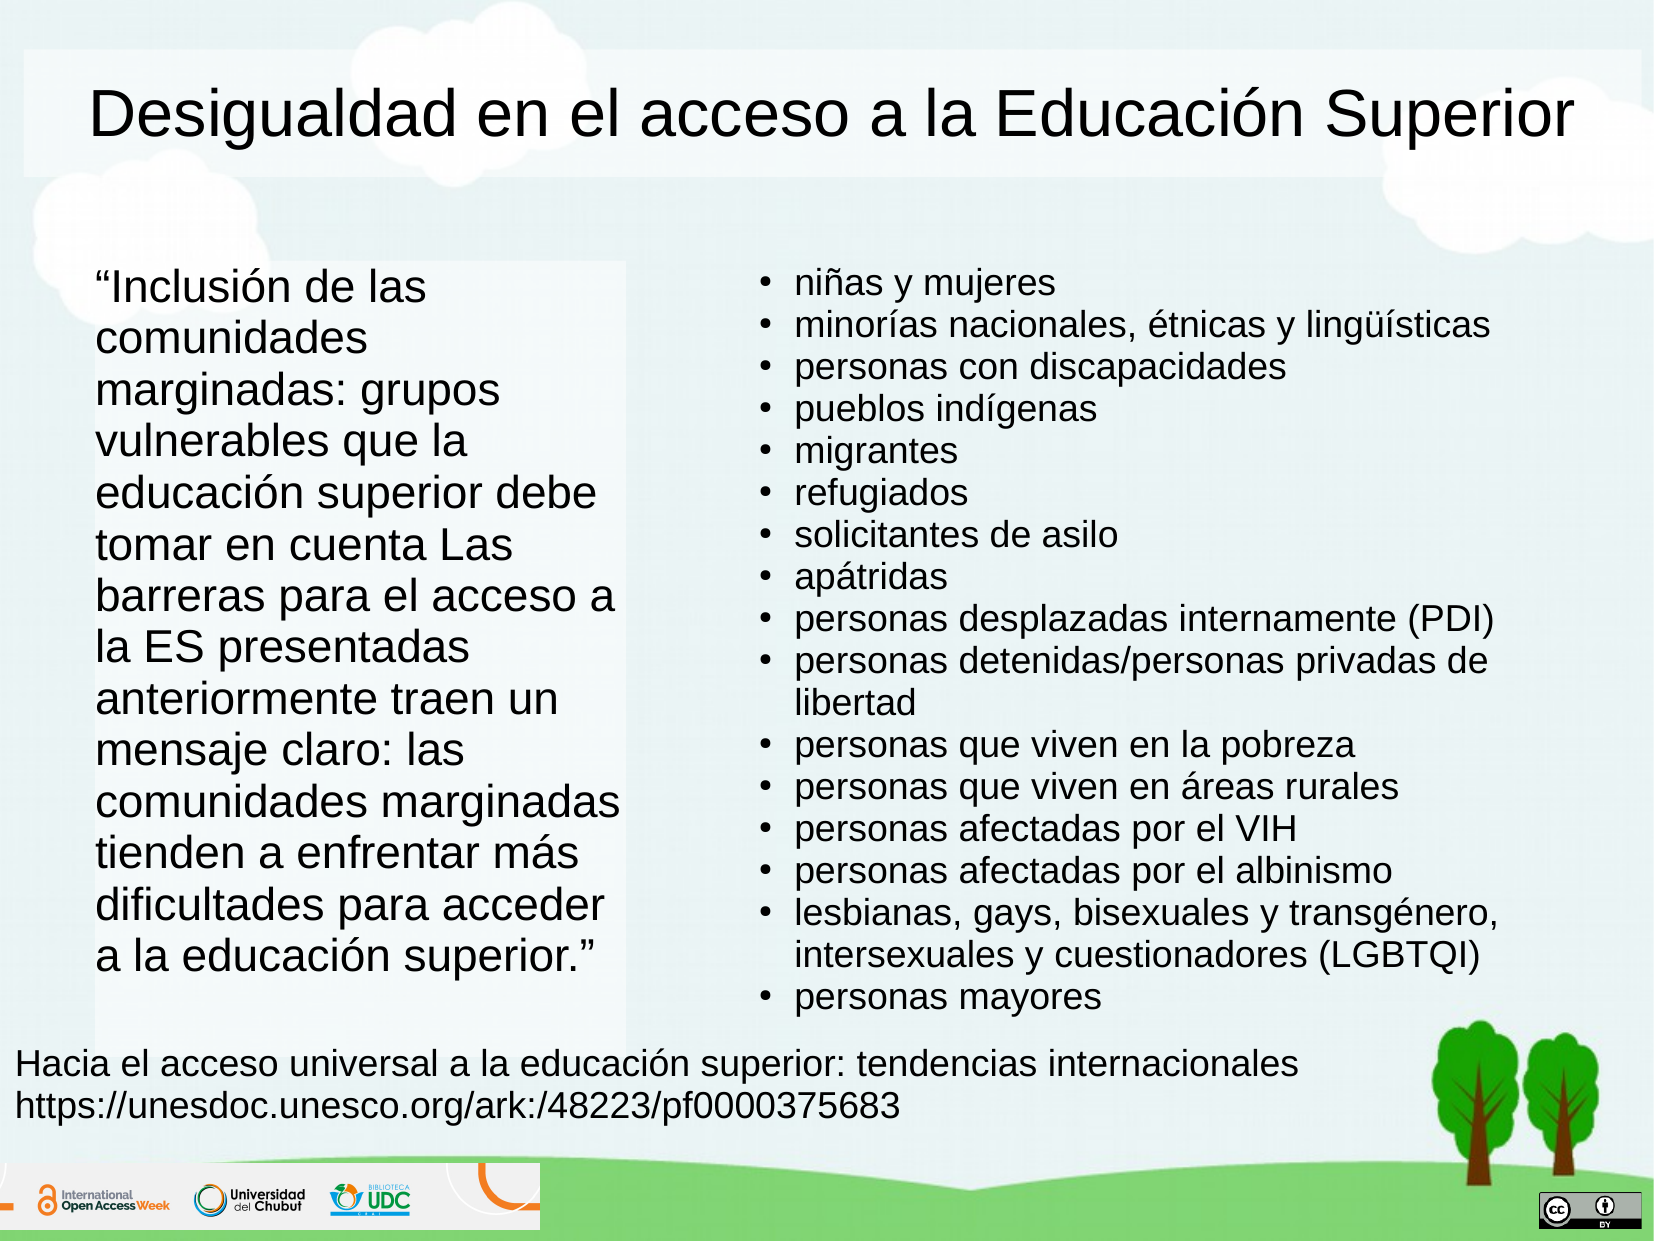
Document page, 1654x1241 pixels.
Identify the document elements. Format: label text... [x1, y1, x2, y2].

text_box Hacia el acceso universal a la educación superior: tendencias internacionales https://unesdoc.unesco.org/ark:/48223/pf0000375683 [0, 1035, 1593, 1134]
picture [0, 0, 1654, 1241]
text_box niñas y mujeres minorías nacionales, étnicas y lingüísticas personas con discapacidades pueblos indígenas migrantes refugiados solicitantes de asilo apátridas personas desplazadas internamente (PDI) personas detenidas/personas privadas de libertad personas que viven en la pobreza personas que viven en áreas rurales personas afectadas por el VIH personas afectadas por el albinismo lesbianas, gays, bisexuales y transgénero, intersexuales y cuestionadores (LGBTQI) personas mayores [744, 254, 1548, 1063]
title Desigualdad en el acceso a la Educación Superior [23, 49, 1642, 178]
list “Inclusión de las comunidades marginadas: grupos vulnerables que la educación superior debe tomar en cuenta Las barreras para el acceso a la ES presentadas anteriormente traen un mensaje claro: las comunidades marginadas tienden a enfrentar más dificultades para acceder a la educación superior.” [95, 260, 626, 1035]
